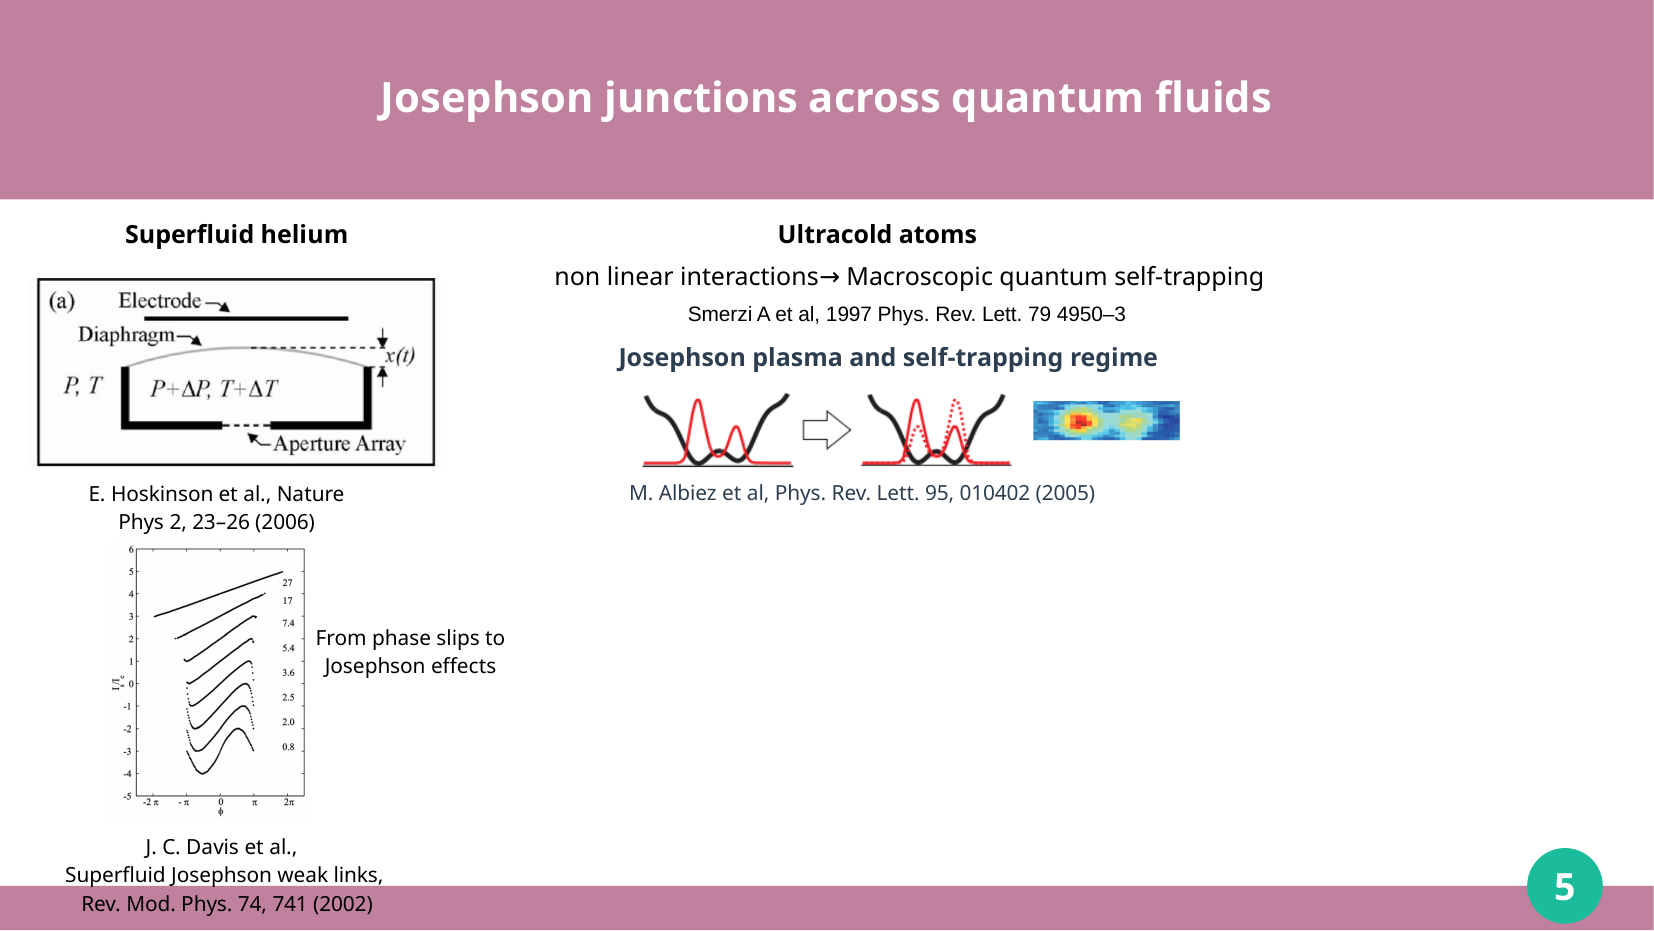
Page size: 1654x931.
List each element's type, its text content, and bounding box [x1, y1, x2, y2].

text_box E. Hoskinson et al., Nature Phys 2, 23–26 (2006) [71, 485, 362, 529]
text_box M. Albiez et al, Phys. Rev. Lett. 95, 010402 (2005) [460, 466, 1264, 519]
text_box Superfluid helium [24, 212, 443, 256]
text_box Ultracold atoms [668, 212, 1087, 254]
picture [631, 379, 1182, 466]
text_box non linear interactions→ Macroscopic quantum self-trapping [461, 254, 1359, 298]
title Josephson junctions across quantum fluids [59, 37, 1595, 156]
text_box Smerzi A et al, 1997 Phys. Rev. Lett. 79 4950–3 [673, 295, 1141, 334]
text_box J. C. Davis et al., Superfluid Josephson weak links, Rev. Mod. Phys. 74, 741 (2002) [0, 853, 546, 897]
text_box Josephson plasma and self-trapping regime [602, 335, 1176, 379]
picture [106, 542, 313, 820]
picture [29, 265, 443, 469]
text_box From phase slips to Josephson effects [265, 630, 556, 674]
